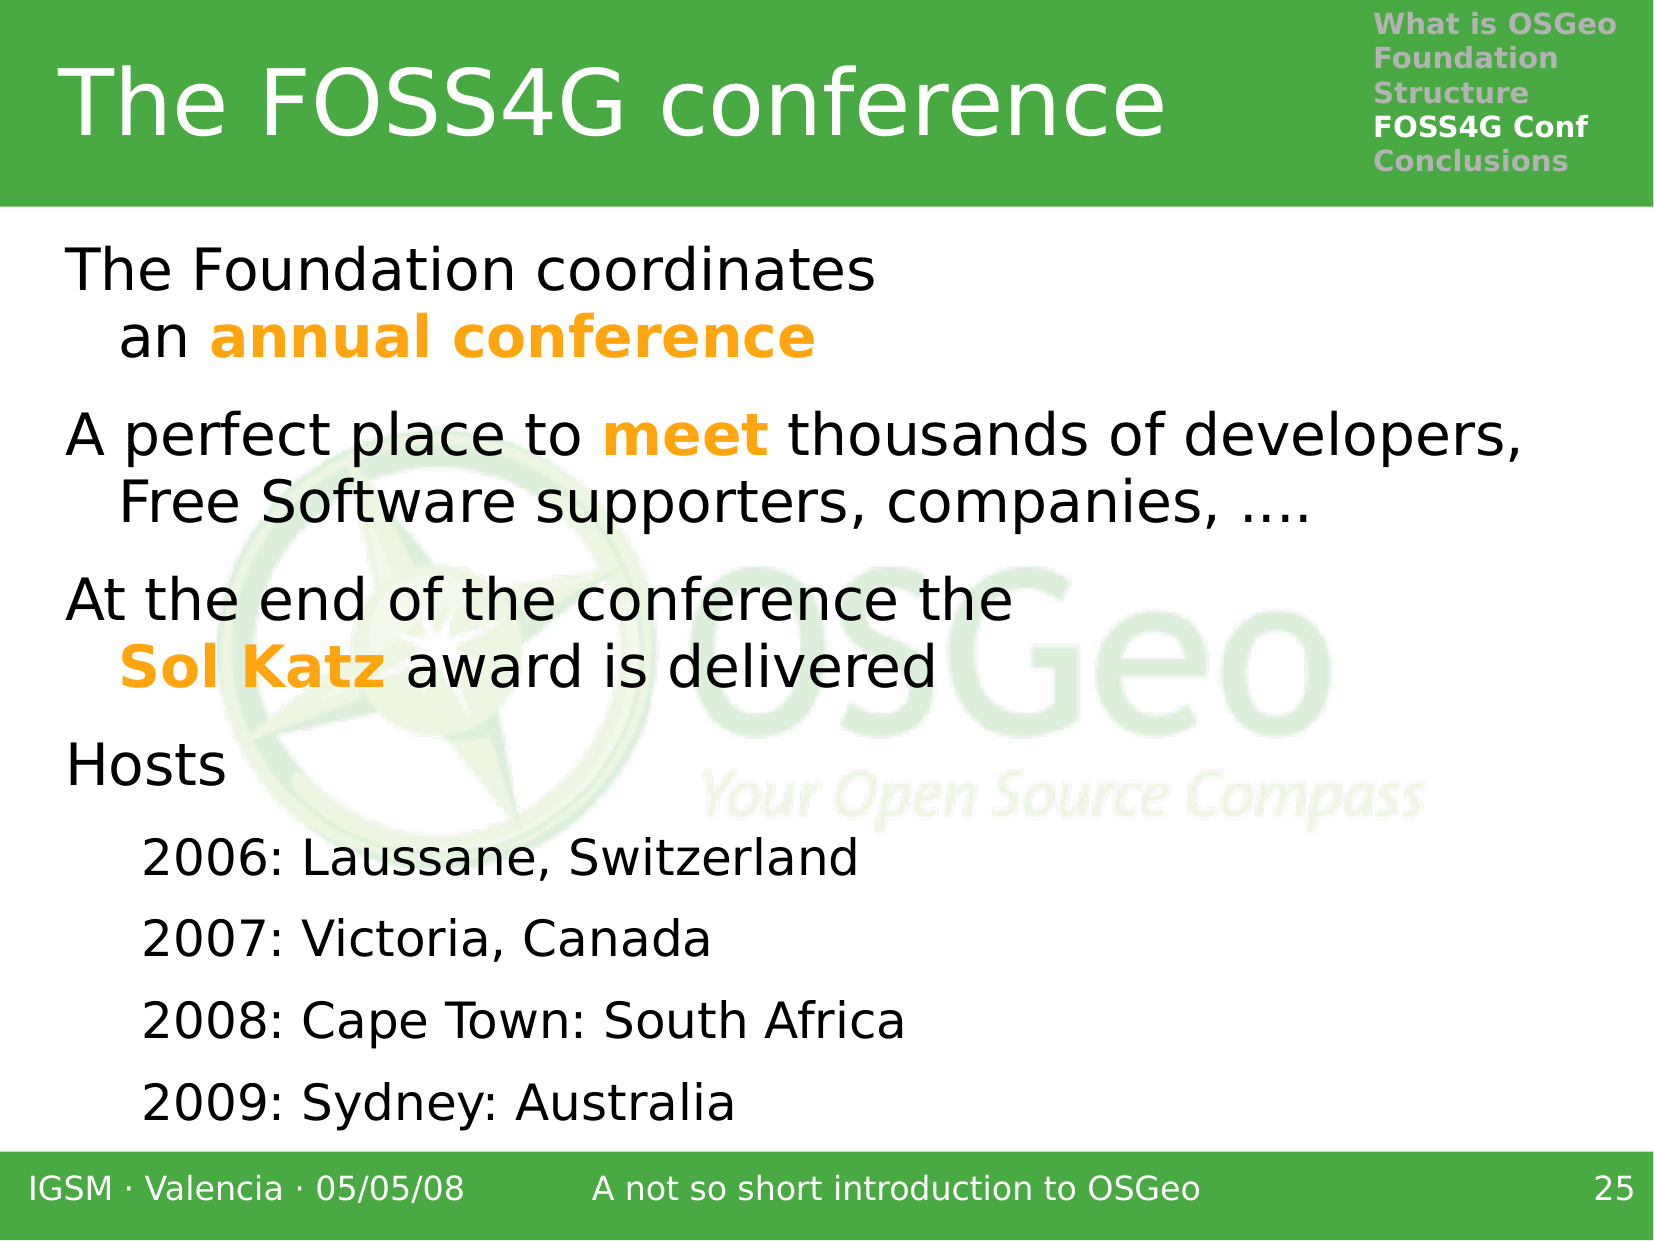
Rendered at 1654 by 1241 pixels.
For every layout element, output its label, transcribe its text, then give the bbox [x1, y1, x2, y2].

title The FOSS4G conference [59, 36, 1358, 170]
list The Foundation coordinates an annual conference A perfect place to meet thousands of developers, Free Software supporters, companies, .... At the end of the conference the Sol Katz award is delivered Hosts 2006: Laussane, Switzerland 2007: Victoria, Canada 2008: Cape Town: South Africa 2009: Sydney: Australia [47, 236, 1625, 1133]
text_box What is OSGeo Foundation Structure FOSS4G Conf Conclusions [1358, 0, 1654, 207]
